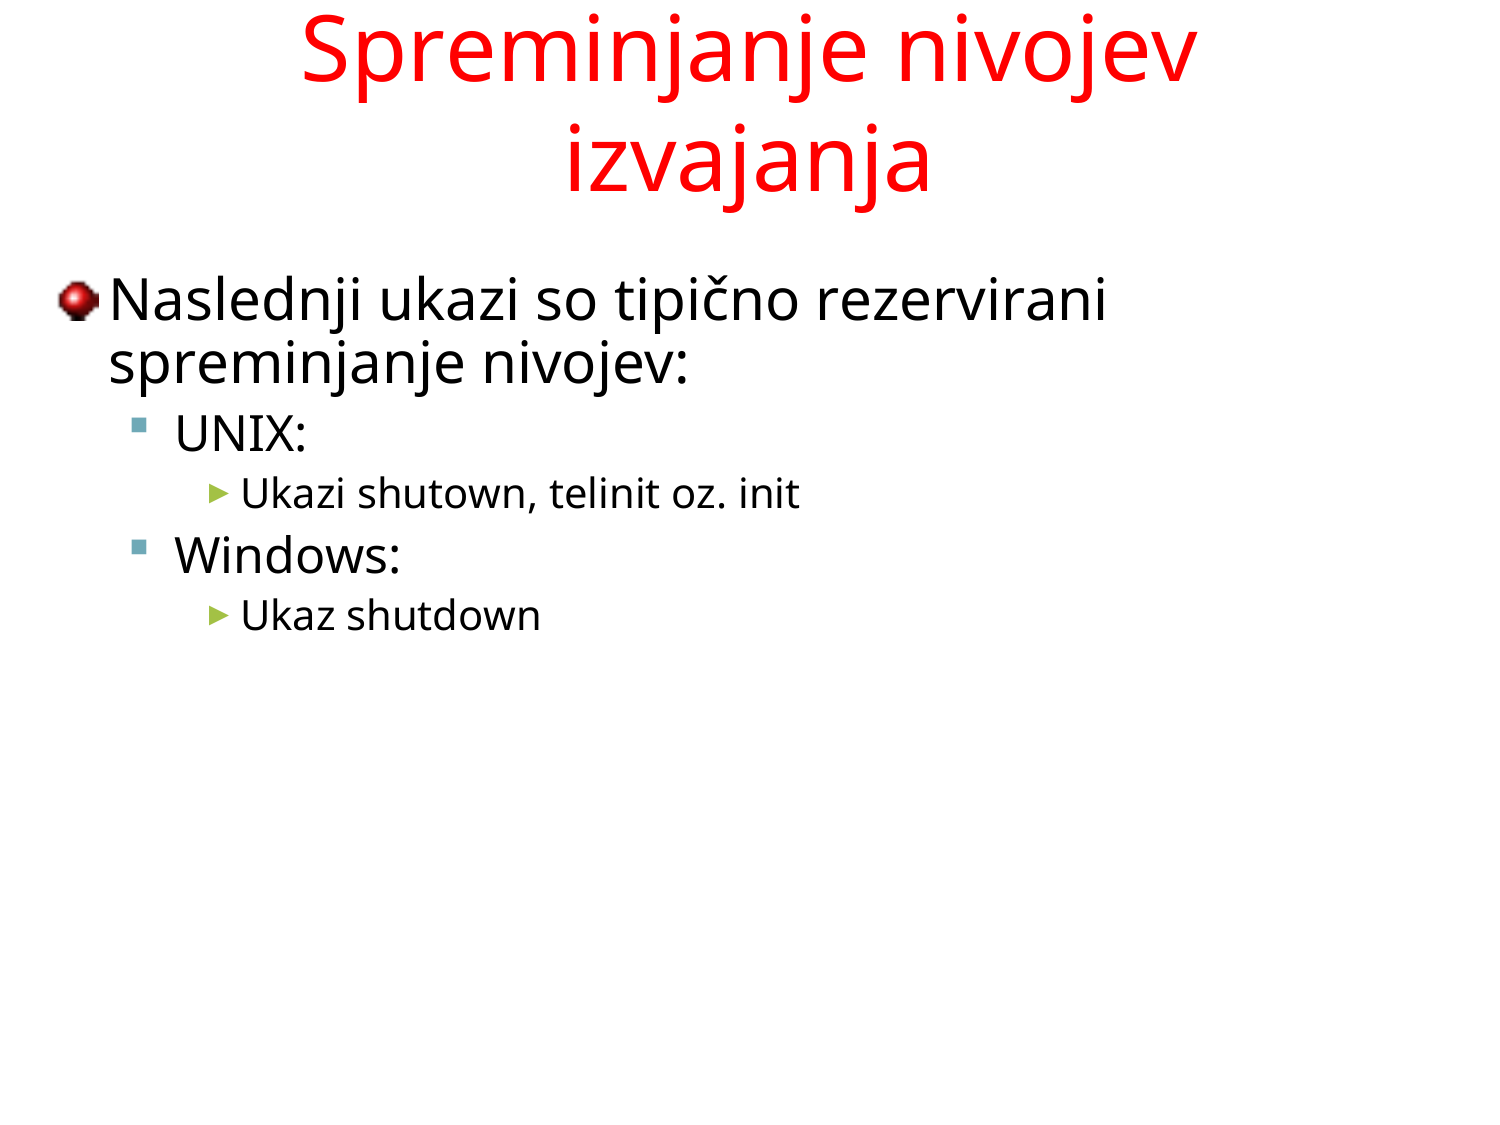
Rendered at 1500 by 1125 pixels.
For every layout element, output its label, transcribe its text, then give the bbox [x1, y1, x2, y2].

title Spreminjanje nivojev izvajanja [112, 24, 1388, 176]
list Naslednji ukazi so tipično rezervirani spreminjanje nivojev: UNIX: Ukazi shutown, telinit oz. init Windows: Ukaz shutdown [37, 262, 1463, 1076]
